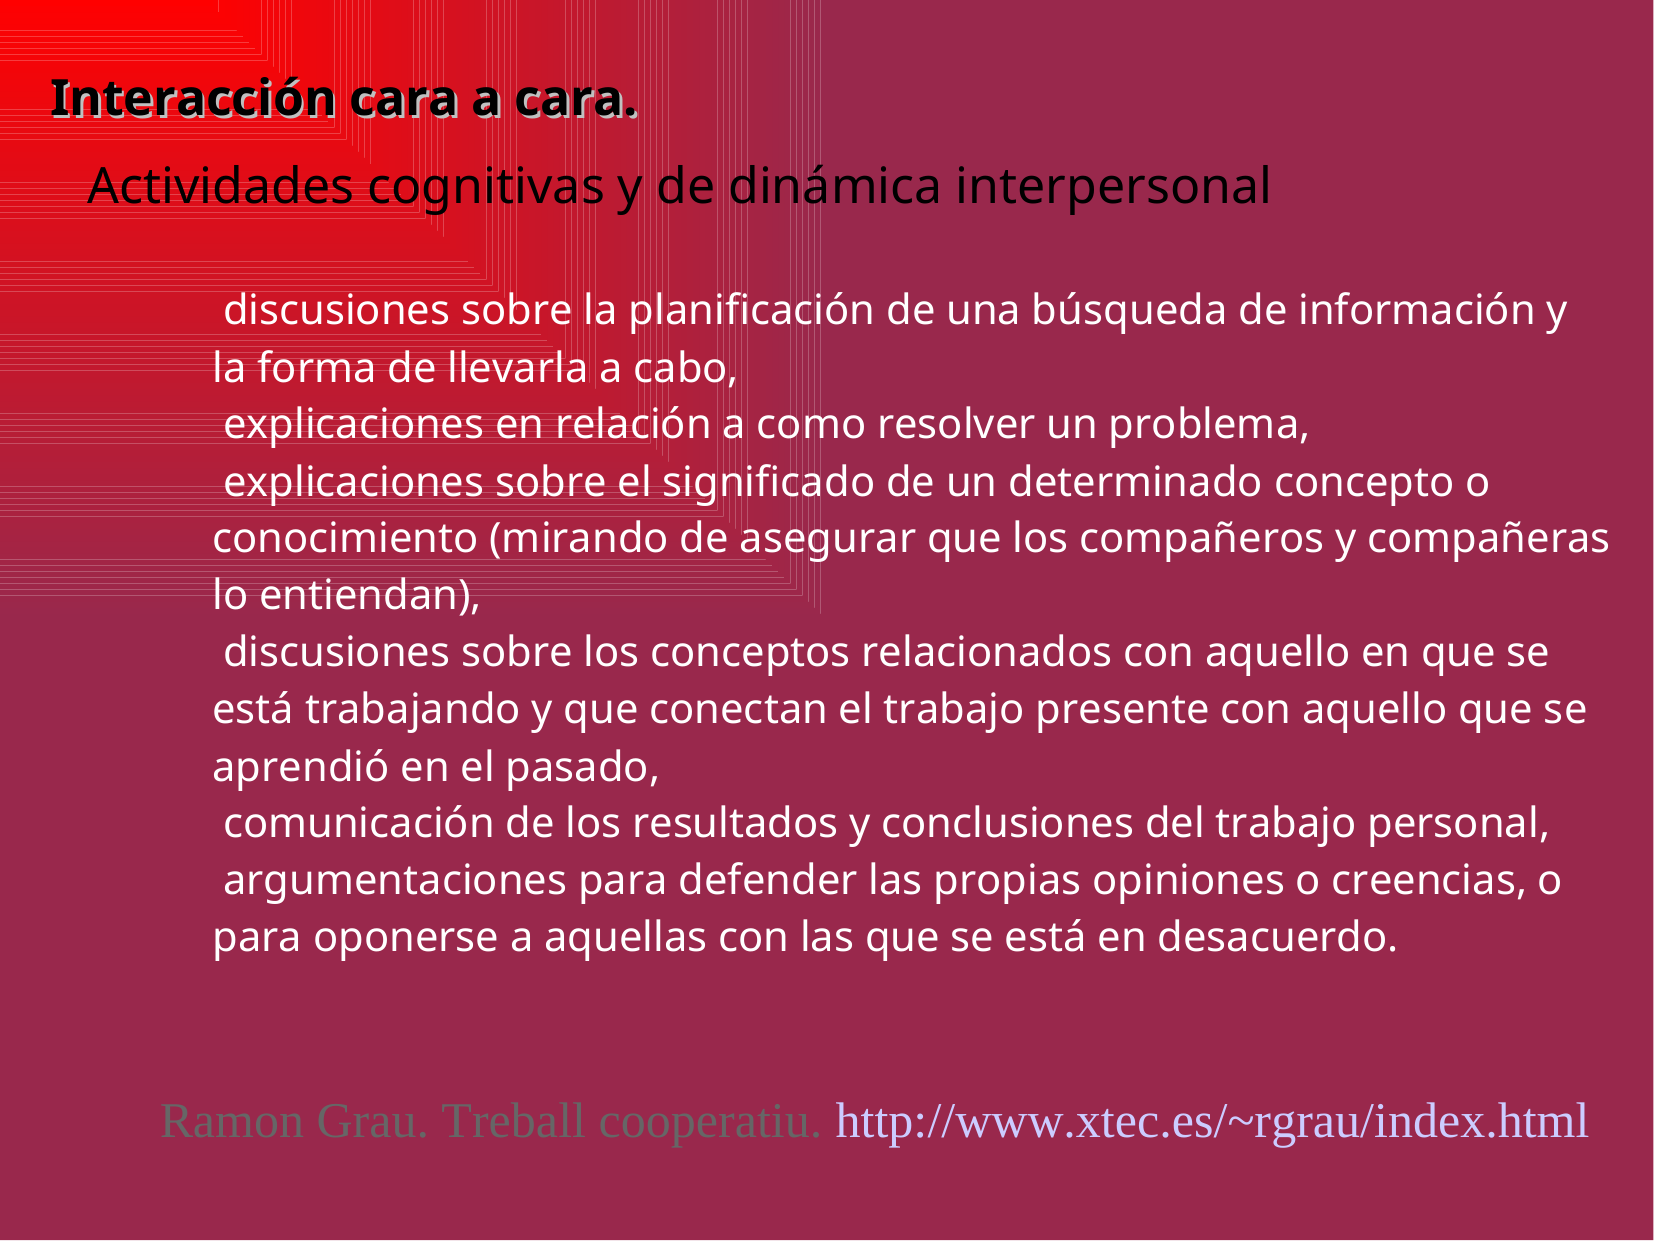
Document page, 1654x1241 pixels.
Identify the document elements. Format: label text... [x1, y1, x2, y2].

text_box Actividades cognitivas y de dinámica interpersonal [87, 149, 1654, 225]
text_box Interacción cara a cara. [49, 62, 1654, 206]
title Ramon Grau. Treball cooperatiu. http://www.xtec.es/~rgrau/index.html [50, 1087, 1654, 1241]
text_box discusiones sobre la planificación de una búsqueda de información y la forma de llevarla a cabo, explicaciones en relación a como resolver un problema, explicaciones sobre el significado de un determinado concepto o conocimiento (mirando de asegurar que los compañeros y compañeras lo entiendan), discusiones sobre los conceptos relacionados con aquello en que se está trabajando y que conectan el trabajo presente con aquello que se aprendió en el pasado, comunicación de los resultados y conclusiones del trabajo personal, argumentaciones para defender las propias opiniones o creencias, o para oponerse a aquellas con las que se está en desacuerdo. [137, 225, 1613, 1028]
